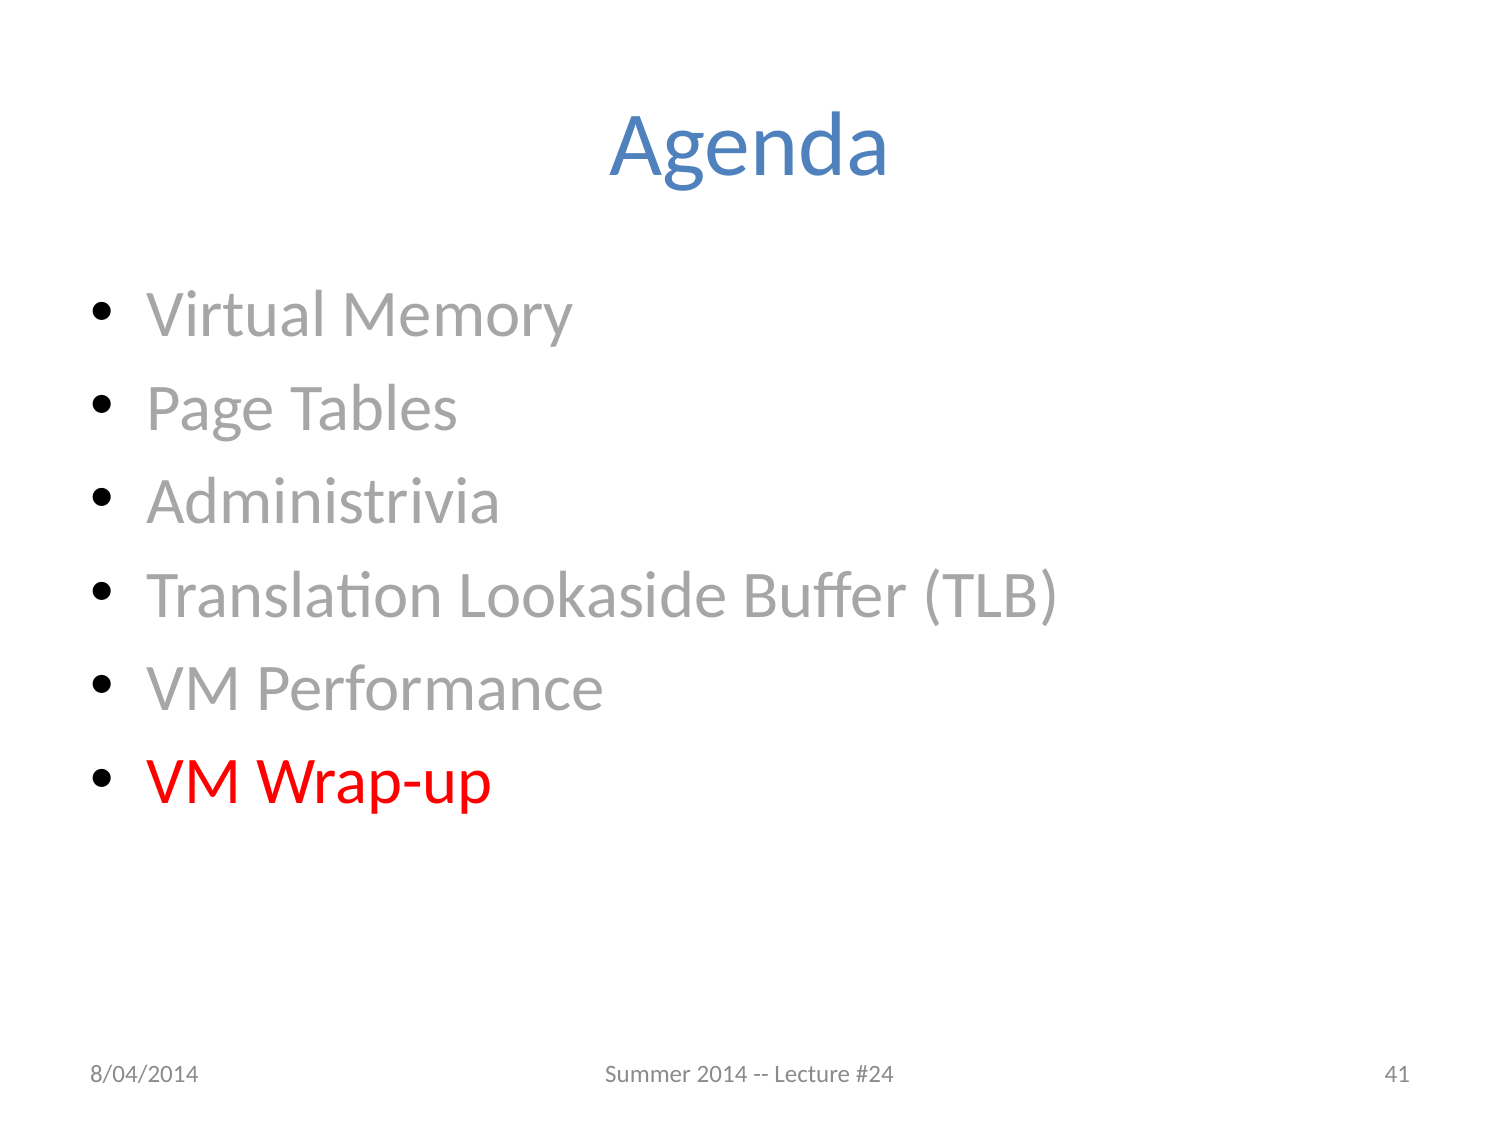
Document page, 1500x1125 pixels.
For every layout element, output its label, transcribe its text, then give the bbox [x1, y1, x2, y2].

slide_number 8/04/2014 [75, 1042, 425, 1103]
footer Summer 2014 -- Lecture #24 [512, 1042, 988, 1103]
title Agenda [75, 45, 1425, 233]
list Virtual Memory Page Tables Administrivia Translation Lookaside Buffer (TLB) VM Performance VM Wrap-up [75, 262, 1425, 1073]
slide_number <number> [1074, 1042, 1425, 1103]
